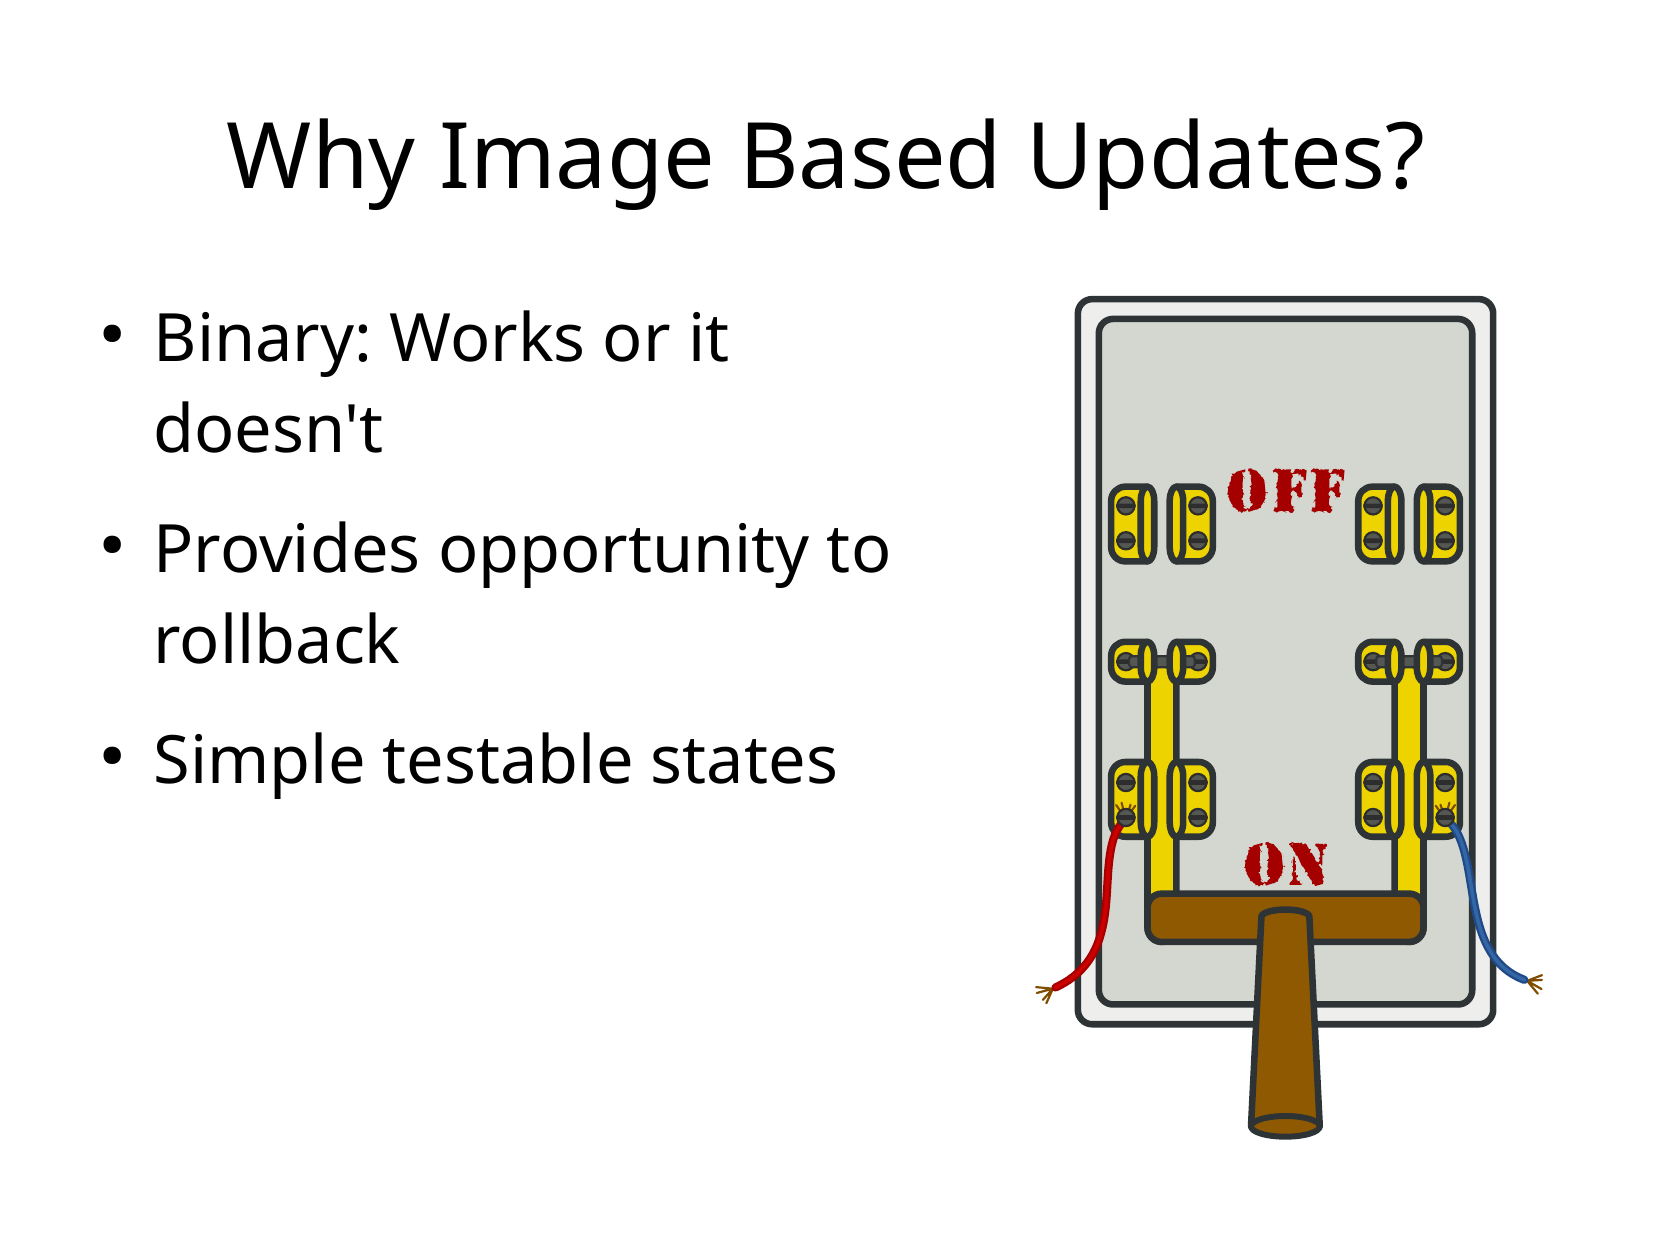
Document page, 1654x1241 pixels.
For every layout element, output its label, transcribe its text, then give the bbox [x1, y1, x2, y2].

picture [1035, 295, 1544, 1141]
title Why Image Based Updates? [82, 49, 1571, 257]
list Binary: Works or it doesn't Provides opportunity to rollback Simple testable states [82, 290, 961, 1010]
